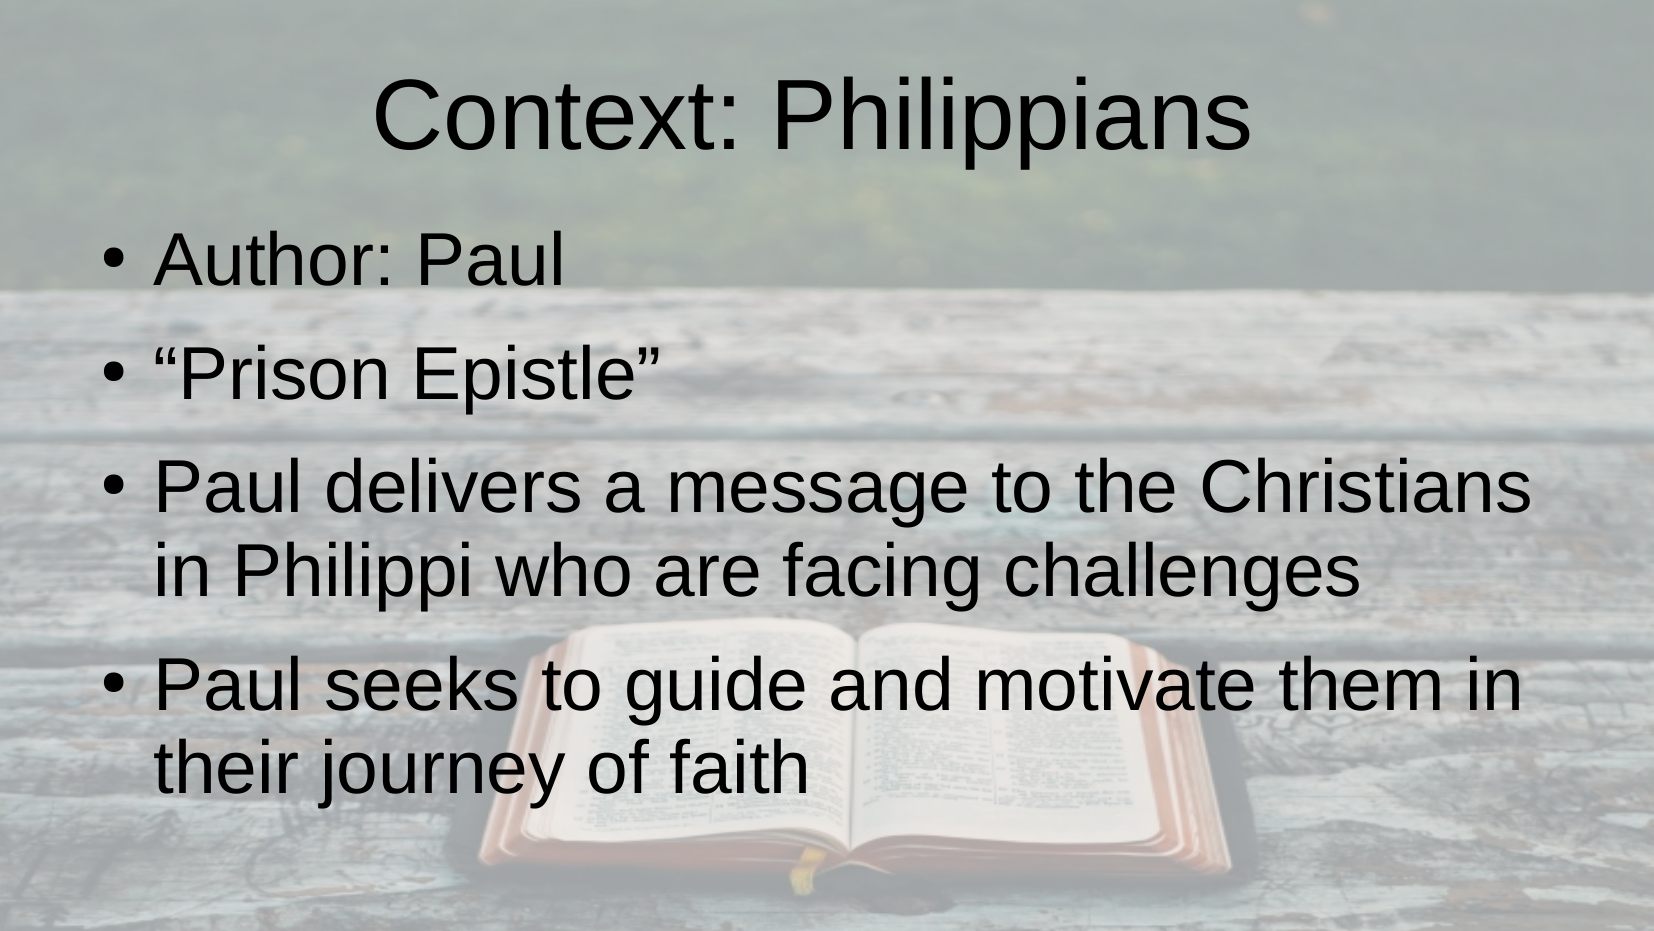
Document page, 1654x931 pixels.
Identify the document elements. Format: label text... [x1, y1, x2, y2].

picture [0, 0, 1654, 931]
list Author: Paul “Prison Epistle” Paul delivers a message to the Christians in Philippi who are facing challenges Paul seeks to guide and motivate them in their journey of faith [82, 217, 1613, 901]
title Context: Philippians [82, 37, 1571, 193]
